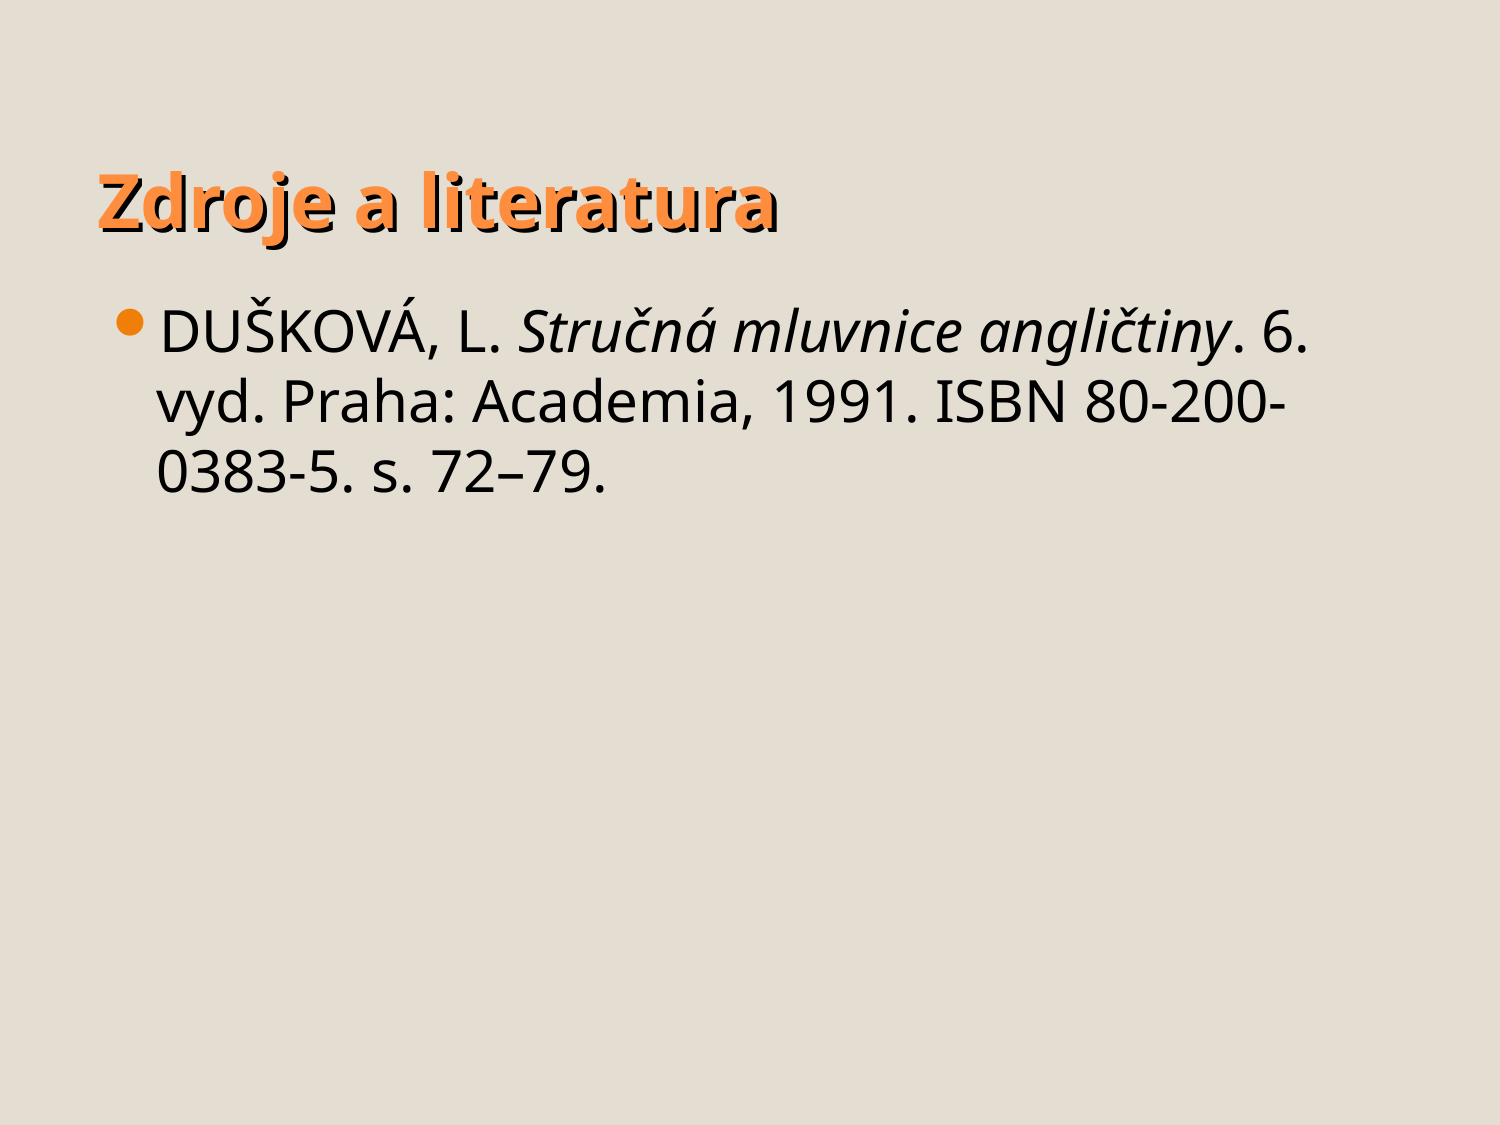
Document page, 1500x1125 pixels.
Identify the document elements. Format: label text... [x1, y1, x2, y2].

list DUŠKOVÁ, L. Stručná mluvnice angličtiny. 6. vyd. Praha: Academia, 1991. ISBN 80-200-0383-5. s. 72–79. [82, 278, 1426, 966]
title Zdroje a literatura [82, 78, 1426, 251]
